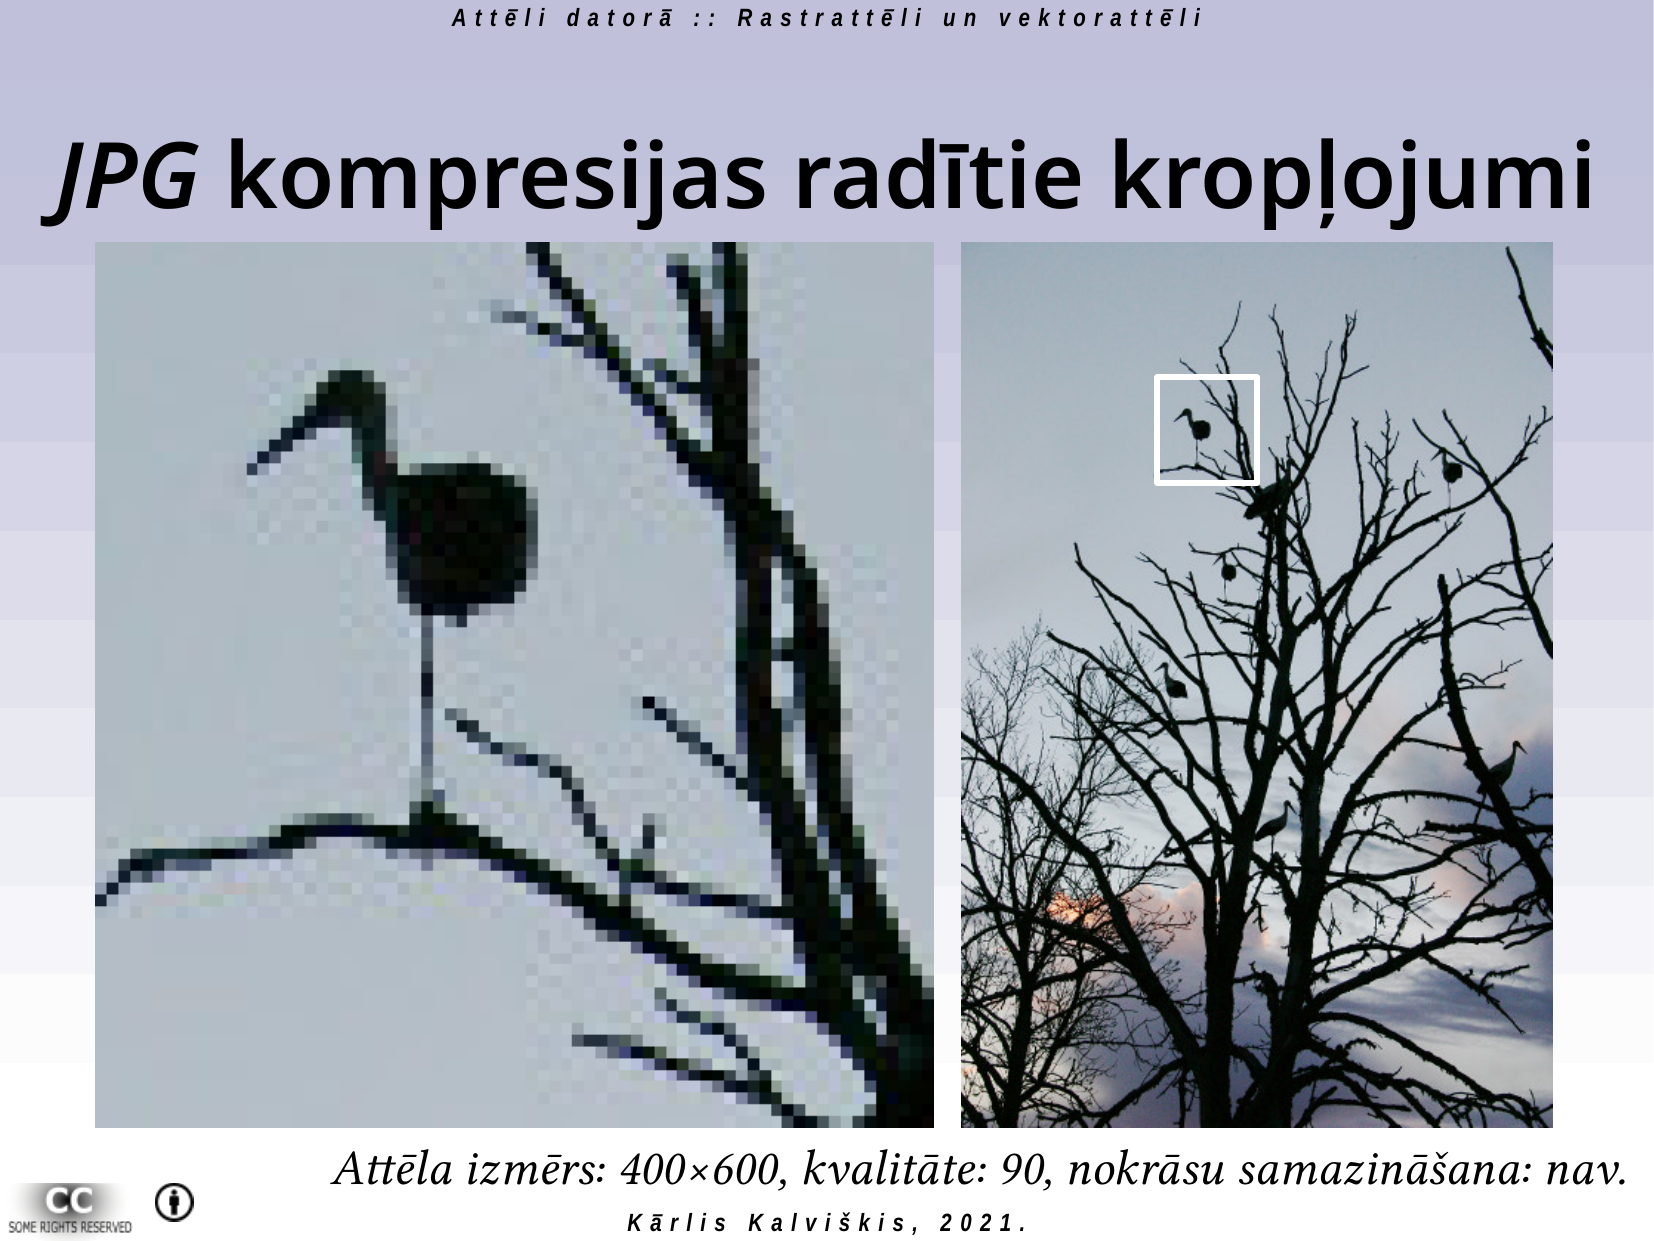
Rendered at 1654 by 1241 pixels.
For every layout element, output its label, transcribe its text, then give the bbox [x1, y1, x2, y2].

title JPG kompresijas radītie kropļojumi [29, 49, 1625, 296]
text_box Attēla izmērs: 400×600, kvalitāte: 90, nokrāsu samazināšana: nav. [279, 1140, 1629, 1198]
picture [0, 0, 1654, 1241]
